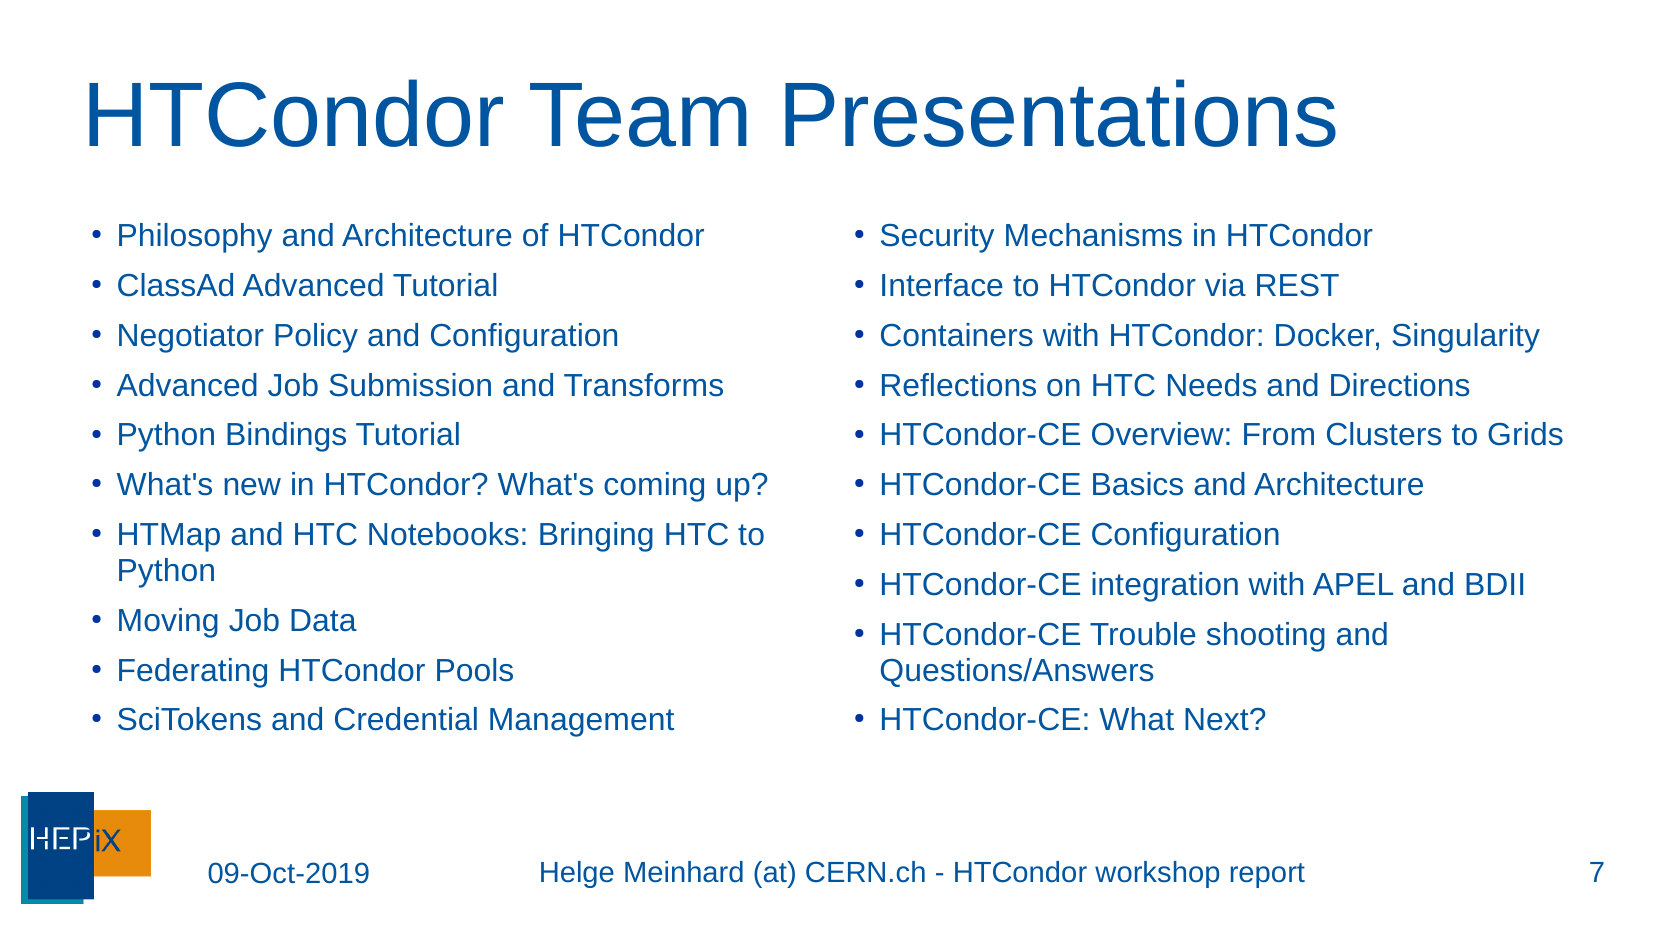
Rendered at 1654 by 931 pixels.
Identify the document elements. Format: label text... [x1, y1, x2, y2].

title HTCondor Team Presentations [82, 37, 1571, 193]
picture [21, 792, 151, 904]
list Philosophy and Architecture of HTCondor ClassAd Advanced Tutorial Negotiator Policy and Configuration Advanced Job Submission and Transforms Python Bindings Tutorial What's new in HTCondor? What's coming up? HTMap and HTC Notebooks: Bringing HTC to Python Moving Job Data Federating HTCondor Pools SciTokens and Credential Management [82, 217, 809, 757]
list Security Mechanisms in HTCondor Interface to HTCondor via REST Containers with HTCondor: Docker, Singularity Reflections on HTC Needs and Directions HTCondor-CE Overview: From Clusters to Grids HTCondor-CE Basics and Architecture HTCondor-CE Configuration HTCondor-CE integration with APEL and BDII HTCondor-CE Trouble shooting and Questions/Answers HTCondor-CE: What Next? [845, 217, 1572, 757]
